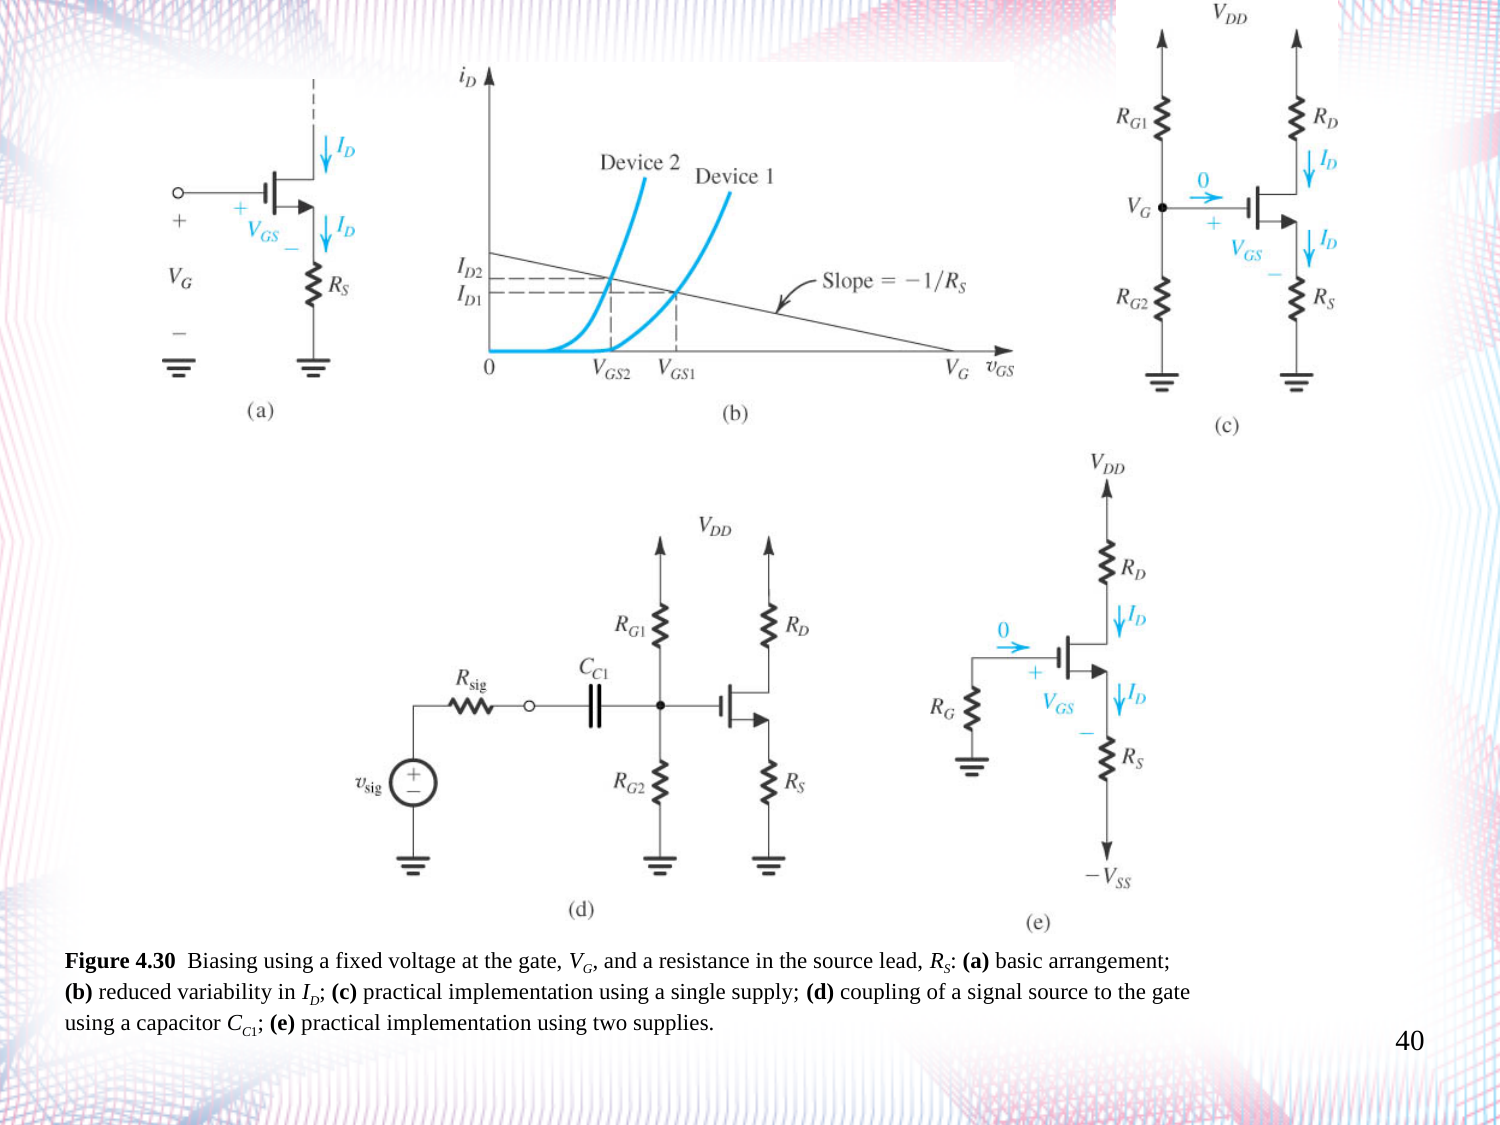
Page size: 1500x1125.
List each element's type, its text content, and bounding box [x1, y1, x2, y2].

text_box Figure 4.30 Biasing using a fixed voltage at the gate, VG, and a resistance in the source lead, RS: (a) basic arrangement; (b) reduced variability in ID; (c) practical implementation using a single supply; (d) coupling of a signal source to the gate using a capacitor CC1; (e) practical implementation using two supplies. [49, 937, 1213, 1047]
picture [0, 0, 1500, 1125]
